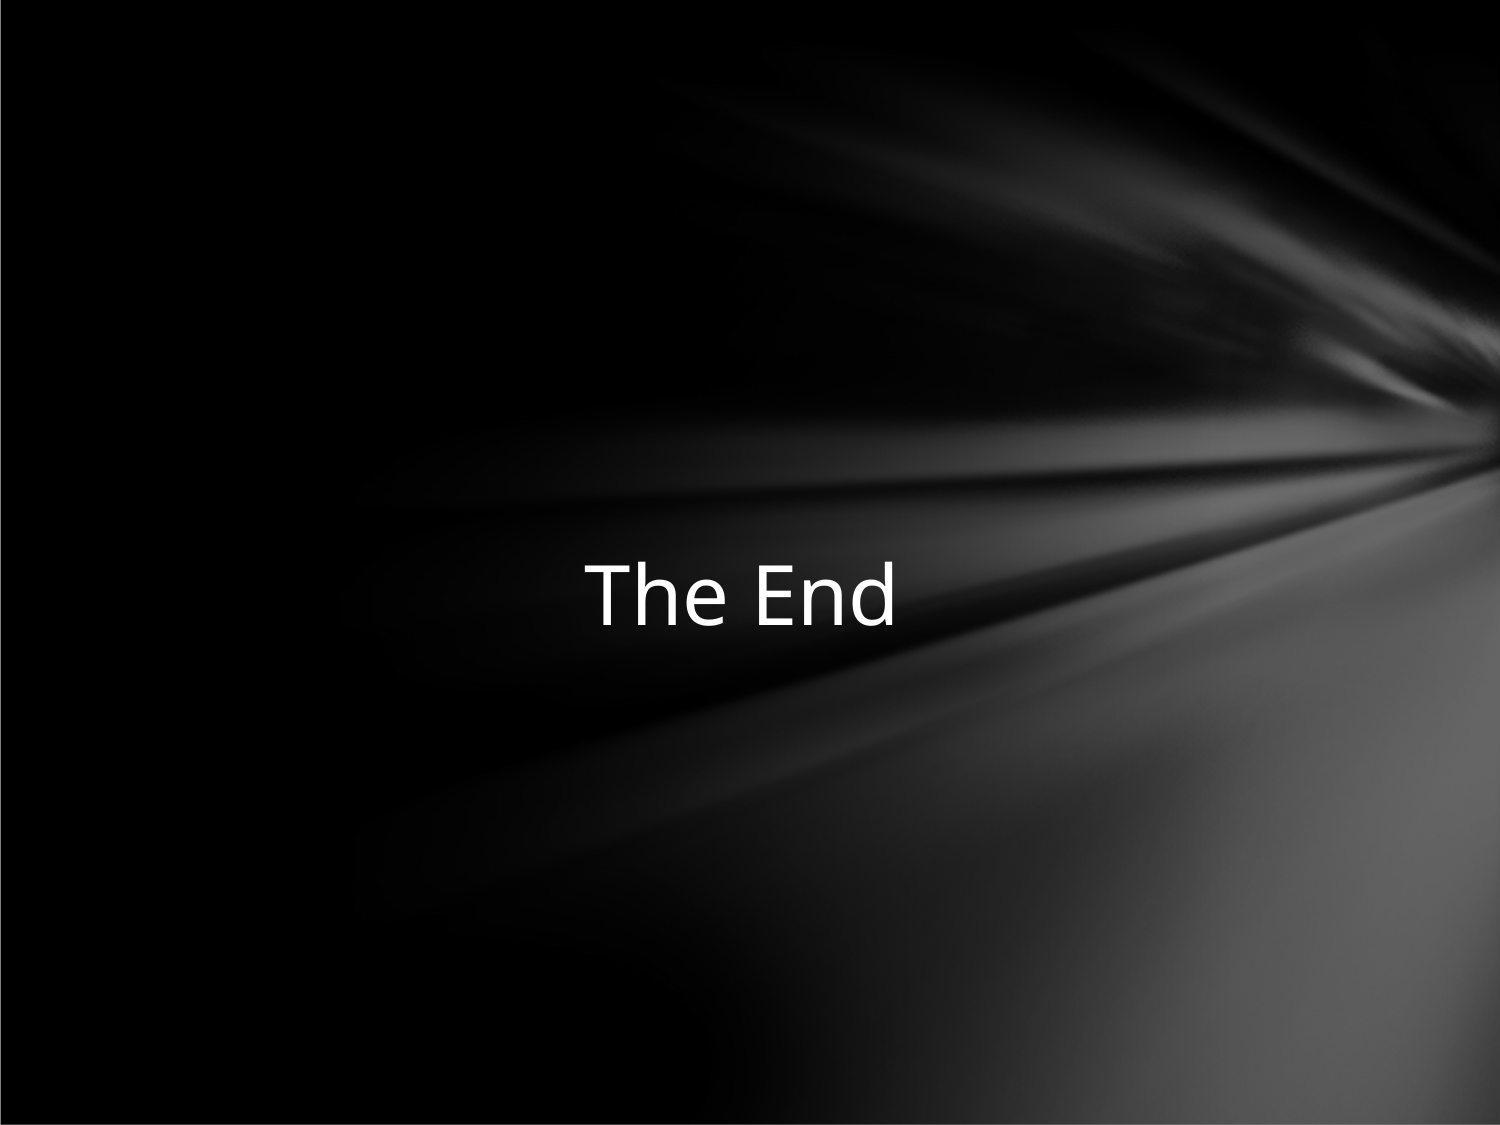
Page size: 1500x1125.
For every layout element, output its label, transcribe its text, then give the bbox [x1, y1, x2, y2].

title The End [112, 474, 1373, 651]
picture [0, 0, 1500, 1125]
